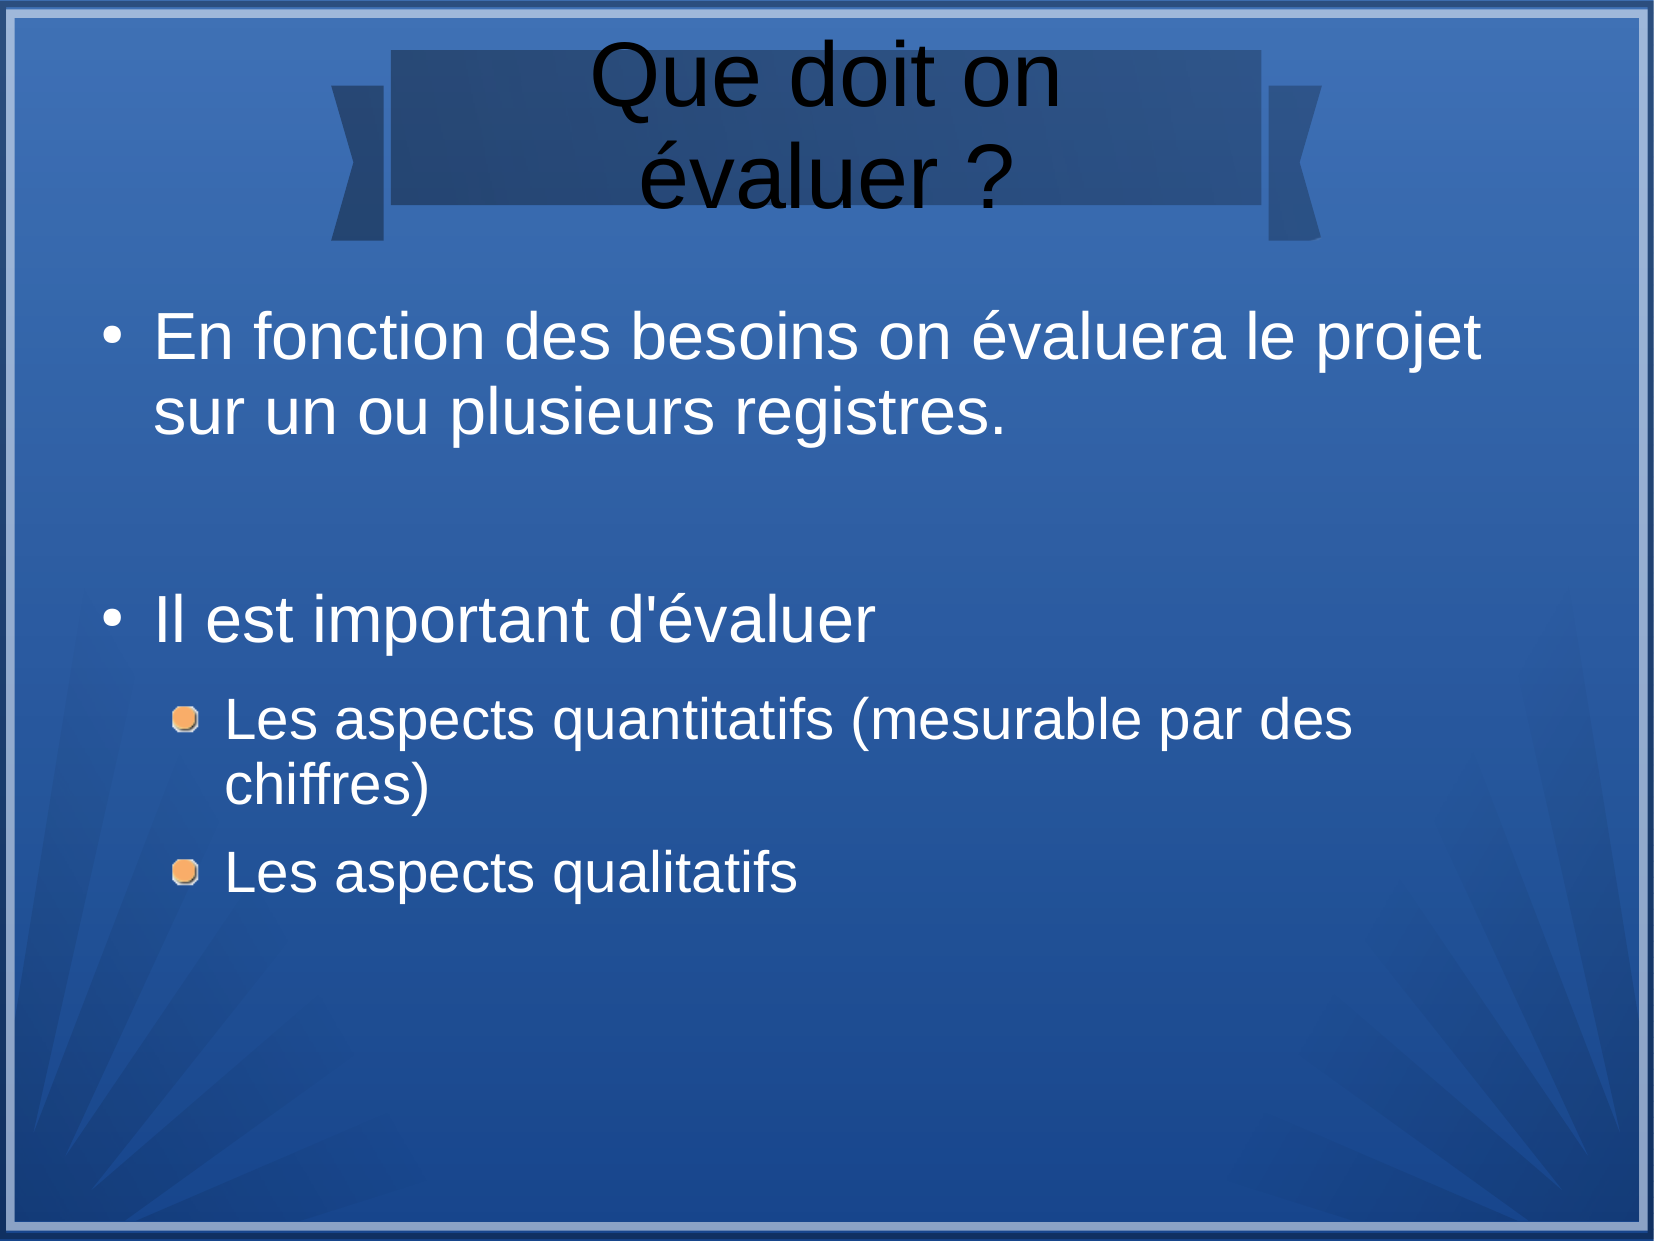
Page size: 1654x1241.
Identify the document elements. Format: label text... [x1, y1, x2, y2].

title Que doit on évaluer ? [389, 23, 1264, 229]
list En fonction des besoins on évaluera le projet sur un ou plusieurs registres. Il est important d'évaluer Les aspects quantitatifs (mesurable par des chiffres) Les aspects qualitatifs [82, 299, 1571, 1241]
